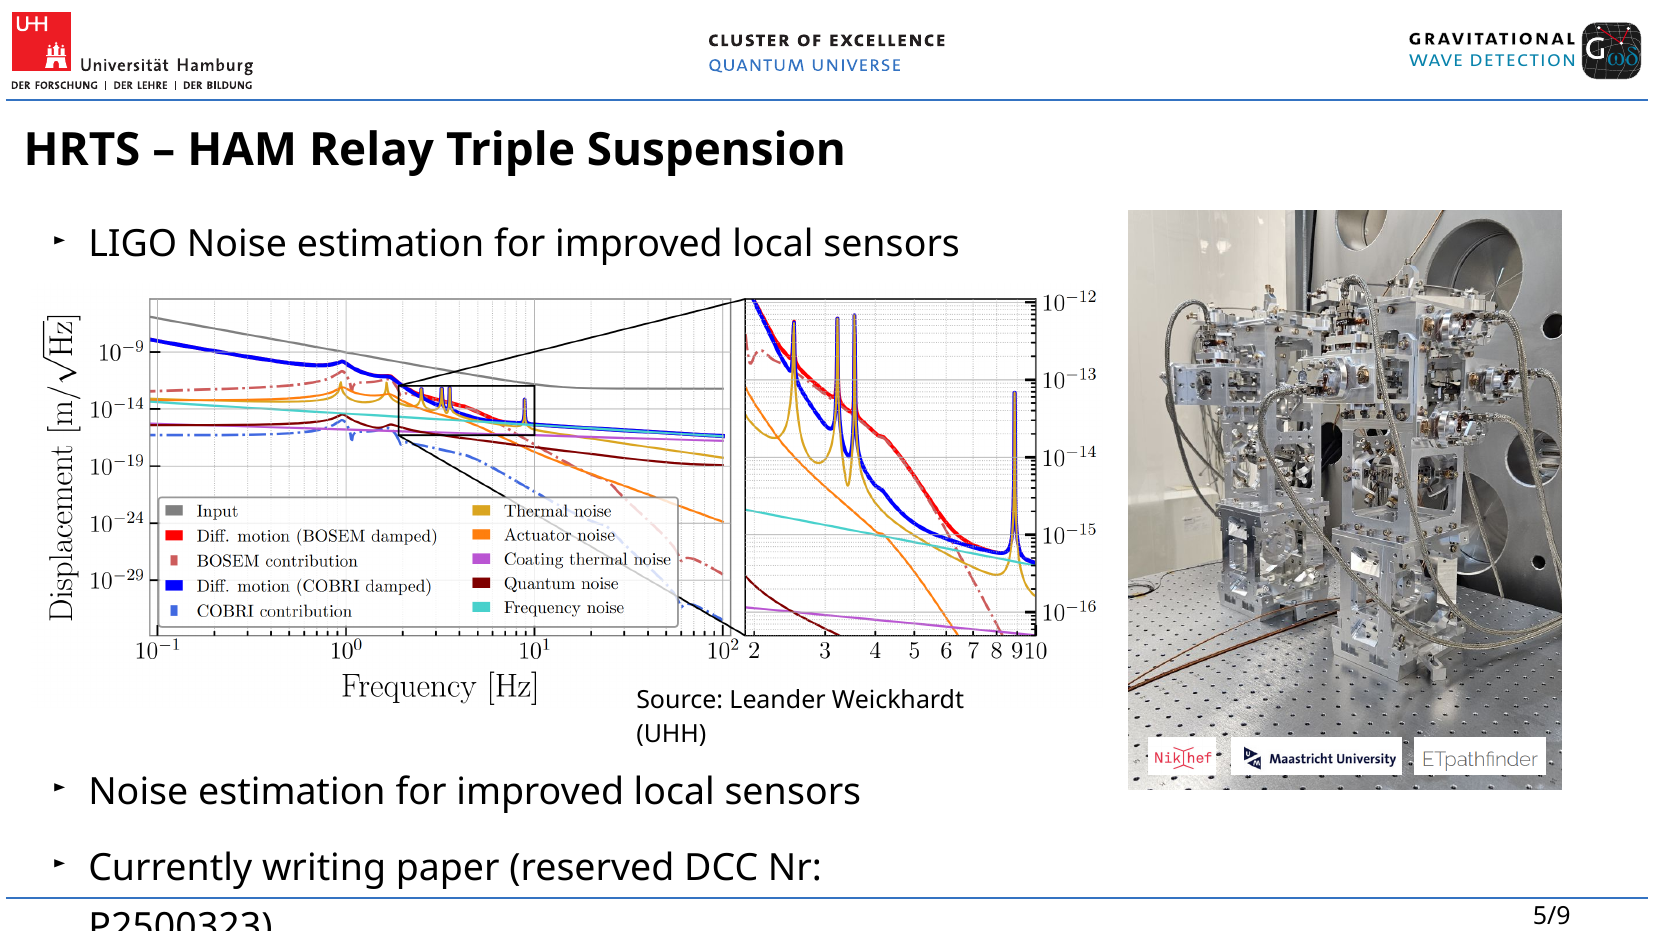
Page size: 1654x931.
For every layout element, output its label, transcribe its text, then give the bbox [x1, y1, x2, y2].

picture [31, 283, 1103, 708]
picture [1128, 210, 1562, 790]
text_box LIGO Noise estimation for improved local sensors [38, 209, 1024, 278]
text_box Noise estimation for improved local sensors Currently writing paper (reserved DCC Nr: P2500323) [38, 749, 1024, 926]
title HRTS – HAM Relay Triple Suspension [23, 106, 1636, 189]
text_box Source: Leander Weickhardt (UHH) [586, 674, 1047, 746]
